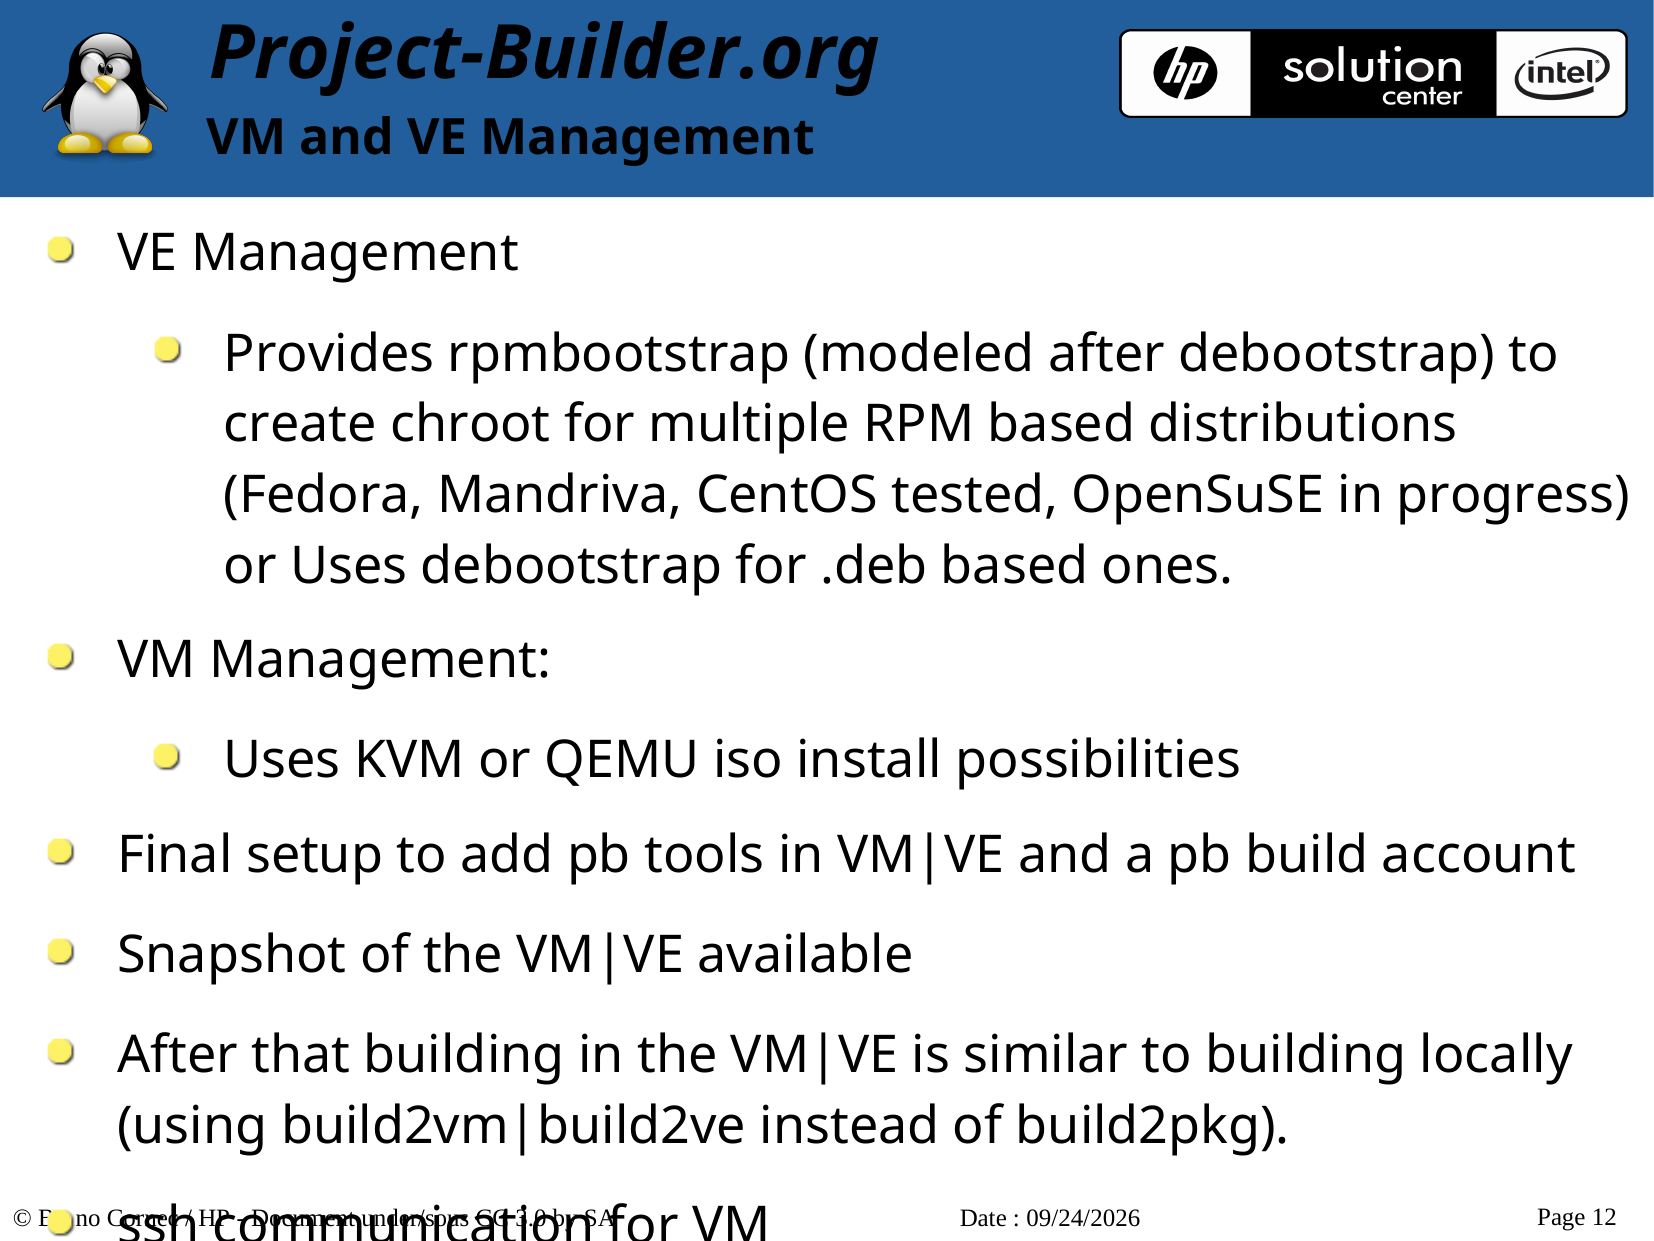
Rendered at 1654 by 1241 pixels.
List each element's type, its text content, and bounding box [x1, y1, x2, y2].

title VM and VE Management [206, 56, 1121, 215]
list VE Management Provides rpmbootstrap (modeled after debootstrap) to create chroot for multiple RPM based distributions (Fedora, Mandriva, CentOS tested, OpenSuSE in progress) or Uses debootstrap for .deb based ones. VM Management: Uses KVM or QEMU iso install possibilities Final setup to add pb tools in VM|VE and a pb build account Snapshot of the VM|VE available After that building in the VM|VE is similar to building locally (using build2vm|build2ve instead of build2pkg). ssh communication for VM [34, 215, 1642, 1136]
picture [42, 29, 168, 167]
picture [1119, 29, 1628, 118]
picture [46, 1208, 77, 1239]
